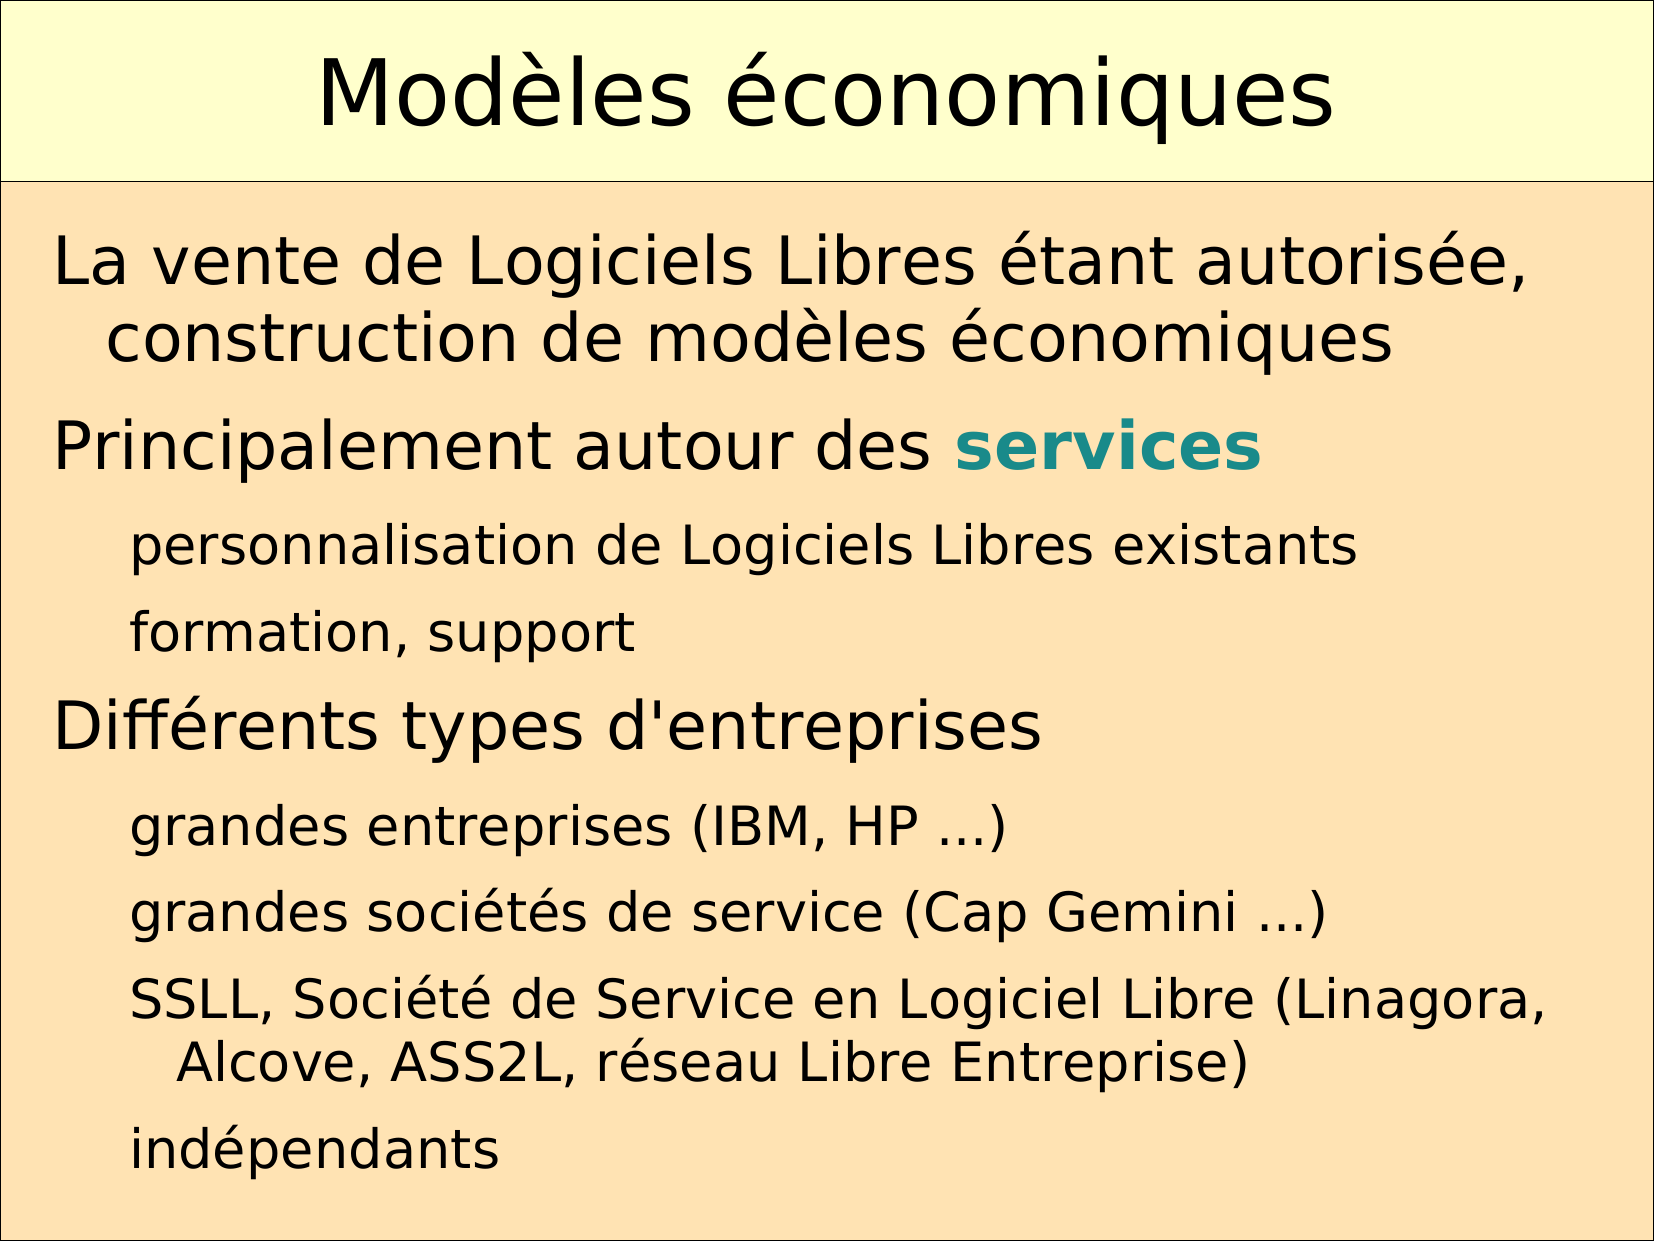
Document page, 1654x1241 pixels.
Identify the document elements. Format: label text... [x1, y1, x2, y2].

list La vente de Logiciels Libres étant autorisée, construction de modèles économiques Principalement autour des services personnalisation de Logiciels Libres existants formation, support Différents types d'entreprises grandes entreprises (IBM, HP ...) grandes sociétés de service (Cap Gemini ...) SSLL, Société de Service en Logiciel Libre (Linagora, Alcove, ASS2L, réseau Libre Entreprise) indépendants [34, 222, 1627, 1210]
title Modèles économiques [0, 39, 1654, 147]
